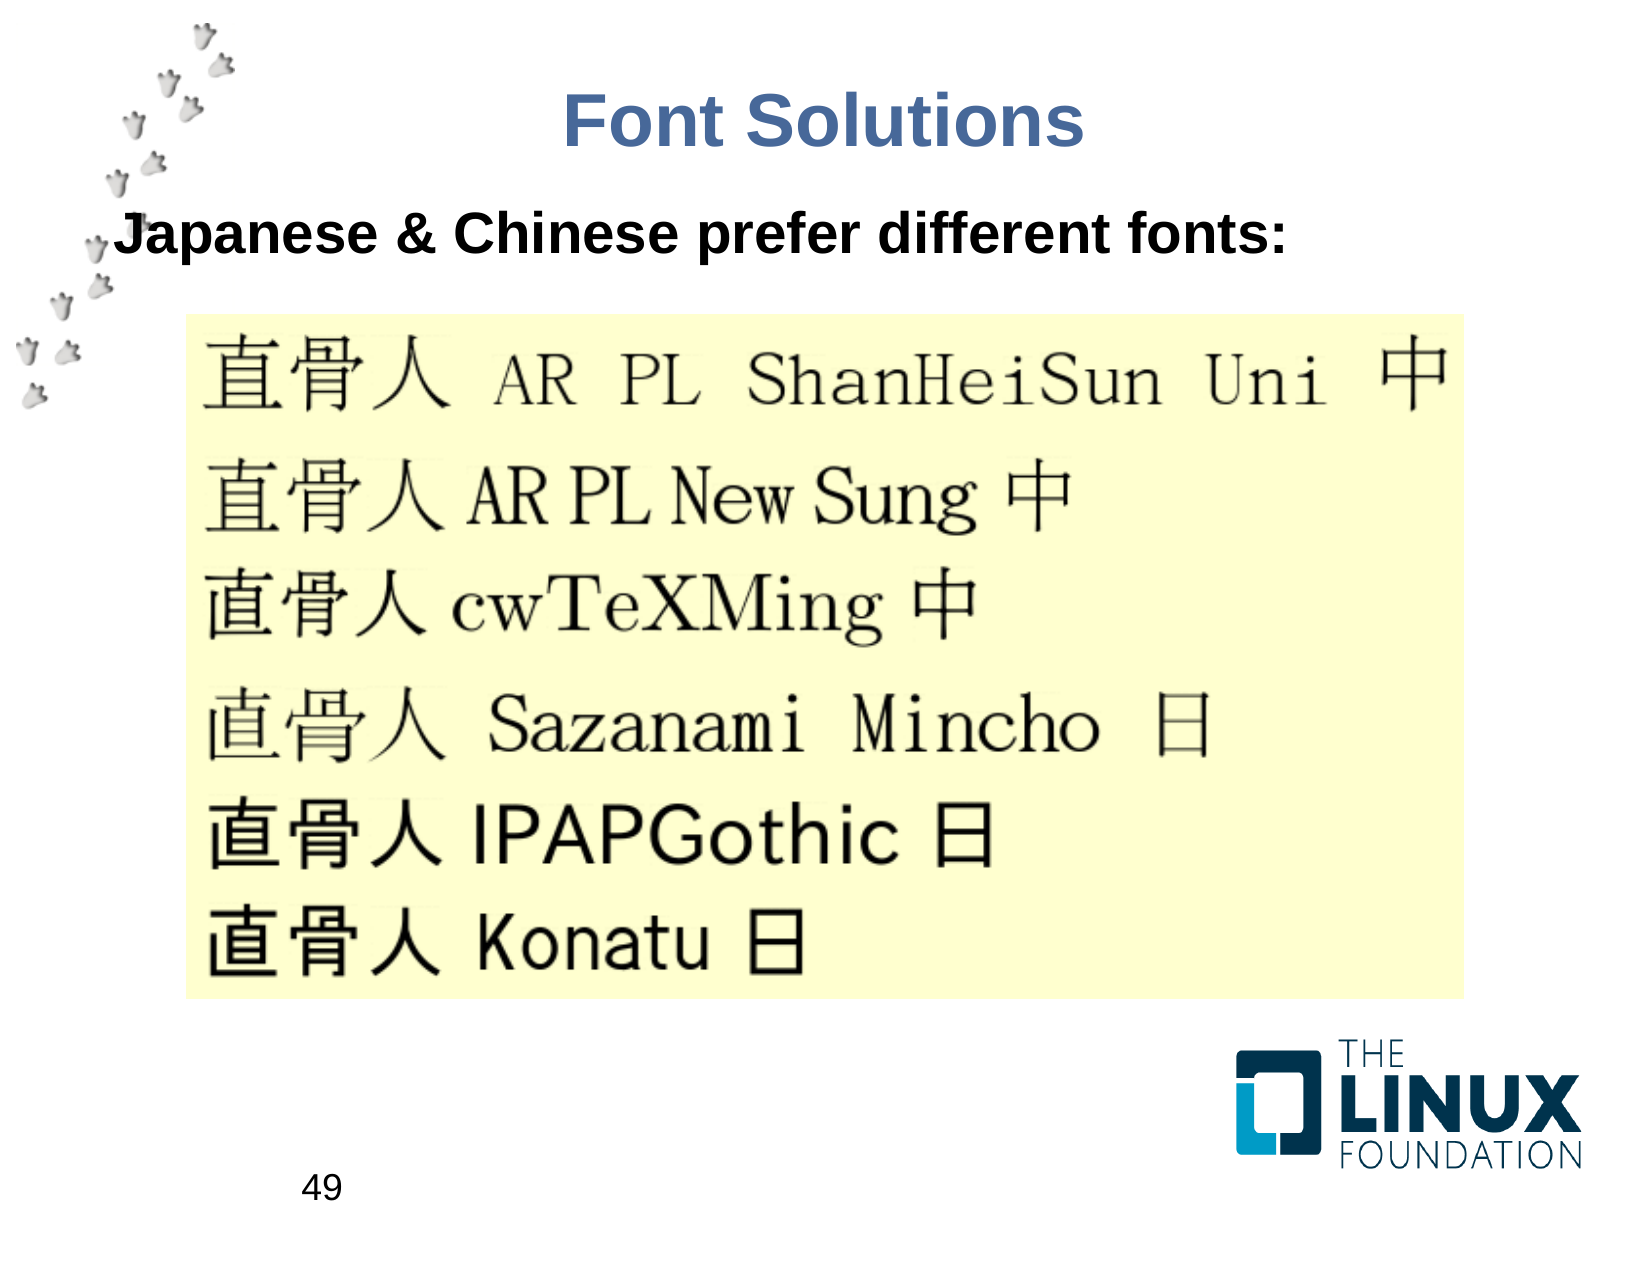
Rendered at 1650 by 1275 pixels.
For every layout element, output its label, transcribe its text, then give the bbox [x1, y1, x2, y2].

picture [1216, 1012, 1613, 1200]
text_box Japanese & Chinese prefer different fonts: [98, 198, 1599, 278]
title Font Solutions [135, 63, 1515, 184]
picture [16, 23, 1464, 999]
